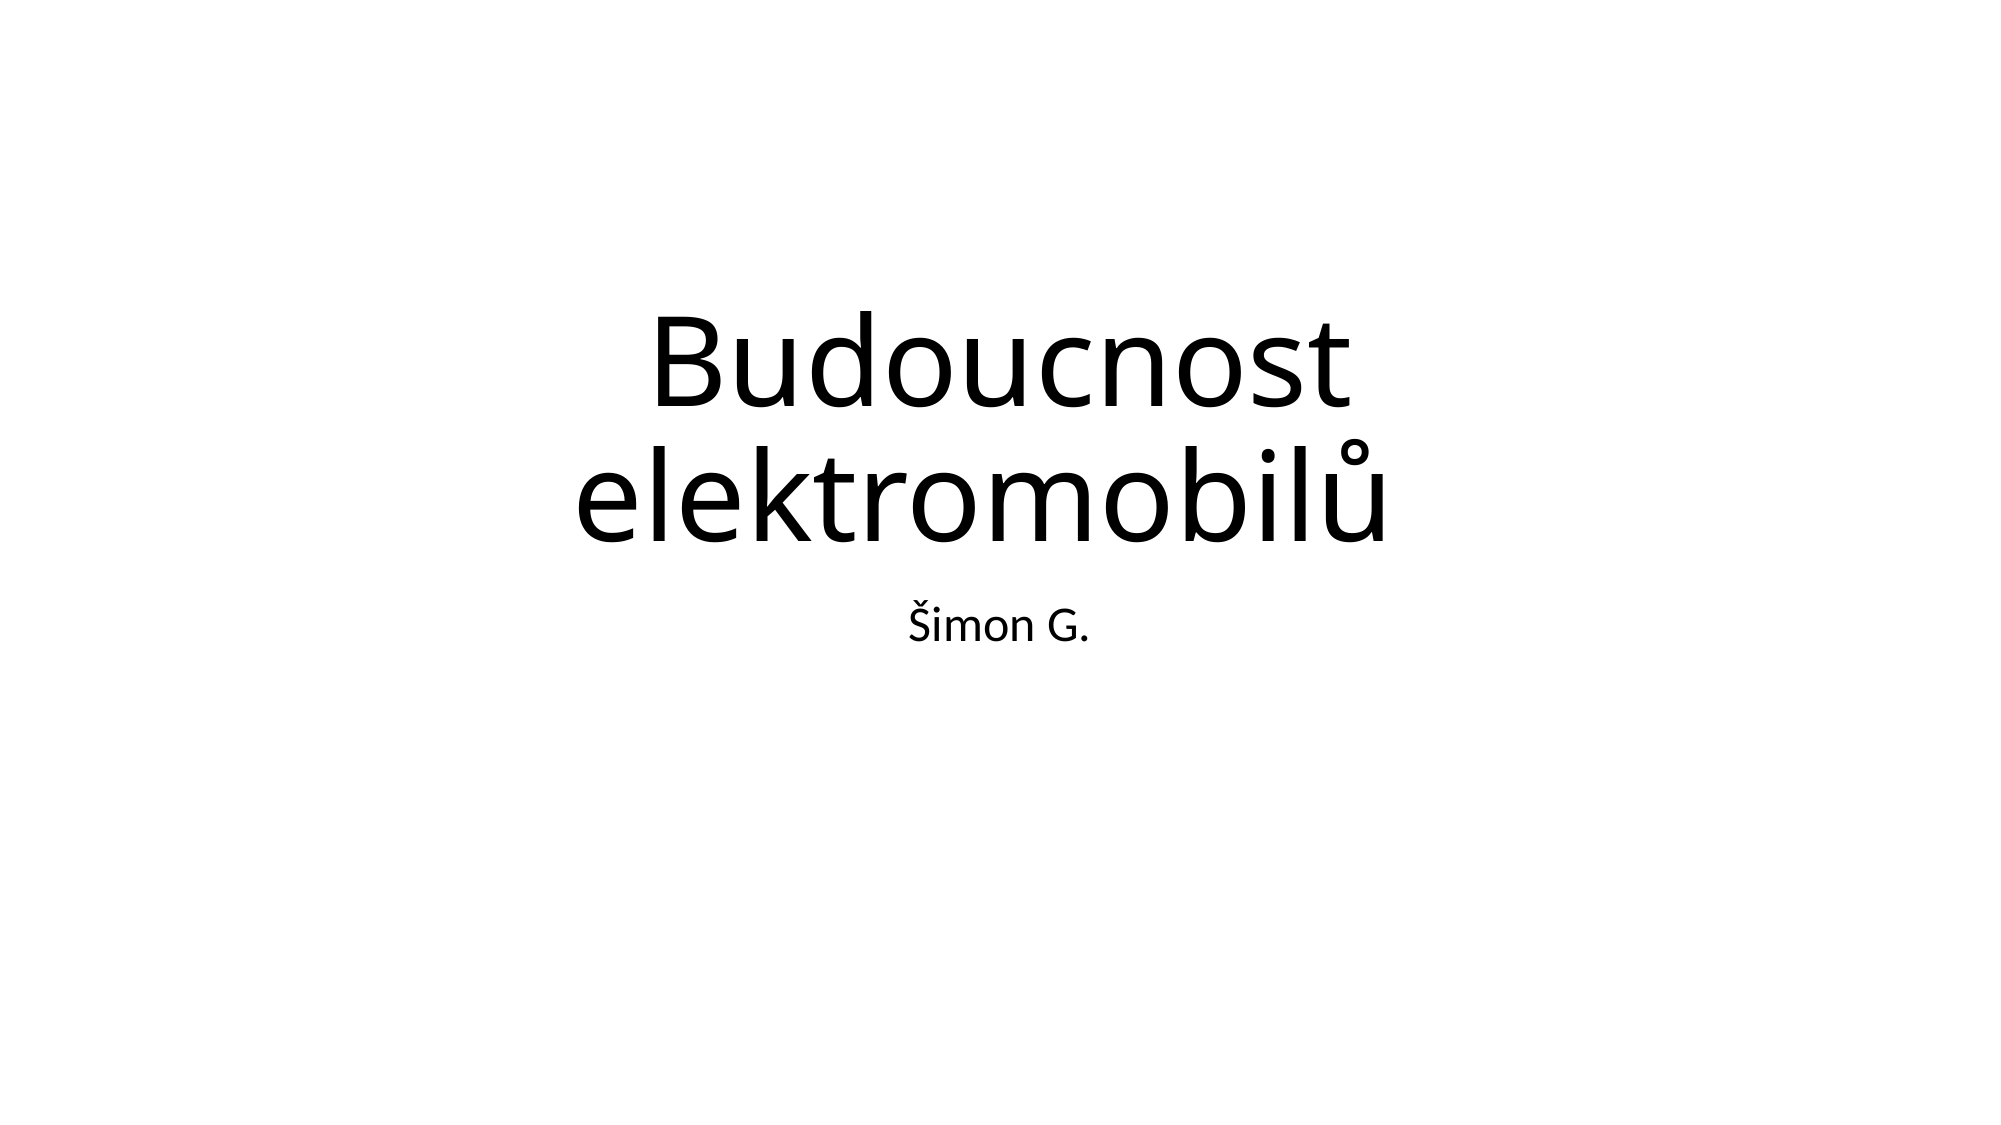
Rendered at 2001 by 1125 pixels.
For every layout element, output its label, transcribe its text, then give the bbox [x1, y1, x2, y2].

title Budoucnost elektromobilů [249, 184, 1750, 576]
subtitle Šimon G. [249, 590, 1750, 863]
